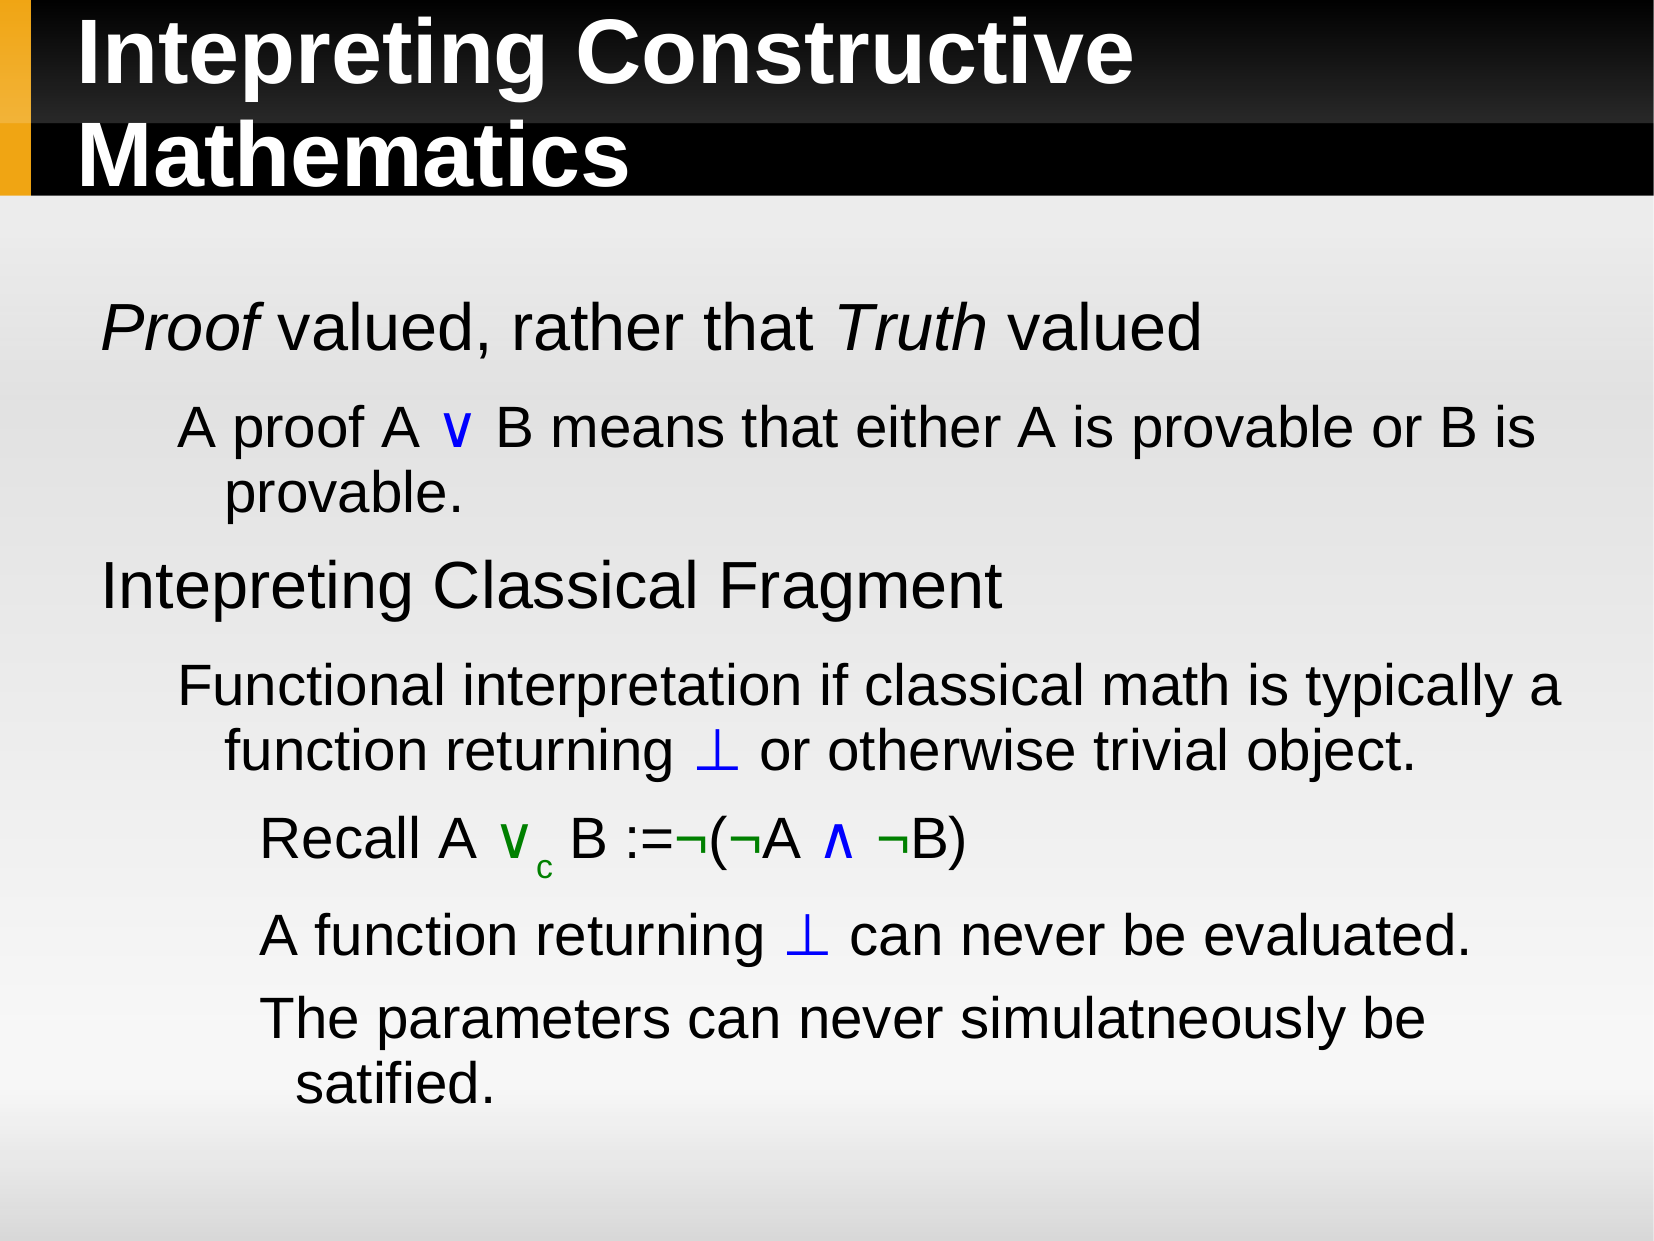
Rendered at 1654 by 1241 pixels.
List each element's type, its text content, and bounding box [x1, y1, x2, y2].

title Intepreting Constructive Mathematics [76, 0, 1565, 222]
list Proof valued, rather that Truth valued A proof A ∨ B means that either A is provable or B is provable. Intepreting Classical Fragment Functional interpretation if classical math is typically a function returning ⊥ or otherwise trivial object. Recall A ∨c B :=¬(¬A ∧ ¬B) A function returning ⊥ can never be evaluated. The parameters can never simulatneously be satified. [82, 290, 1571, 1193]
picture [0, 0, 1654, 1241]
